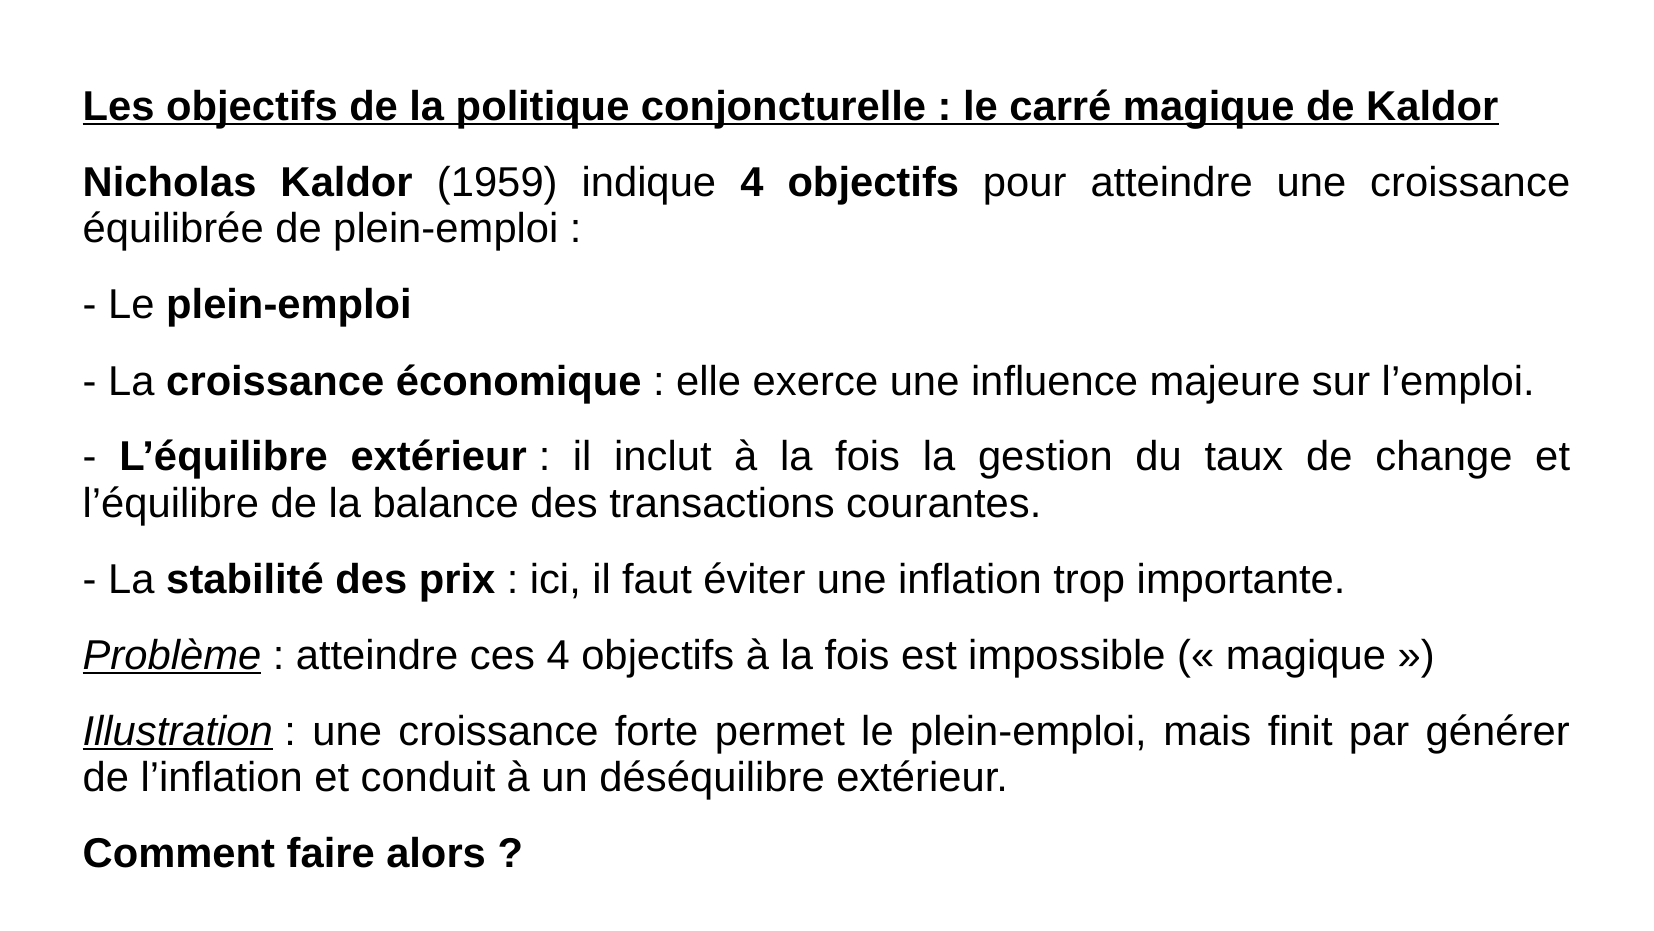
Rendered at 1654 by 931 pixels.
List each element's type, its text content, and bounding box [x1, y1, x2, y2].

list Les objectifs de la politique conjoncturelle : le carré magique de Kaldor Nicholas Kaldor (1959) indique 4 objectifs pour atteindre une croissance équilibrée de plein-emploi : - Le plein-emploi - La croissance économique : elle exerce une influence majeure sur l’emploi. - L’équilibre extérieur : il inclut à la fois la gestion du taux de change et l’équilibre de la balance des transactions courantes. - La stabilité des prix : ici, il faut éviter une inflation trop importante. Problème : atteindre ces 4 objectifs à la fois est impossible (« magique ») Illustration : une croissance forte permet le plein-emploi, mais finit par générer de l’inflation et conduit à un déséquilibre extérieur. Comment faire alors ? [82, 82, 1571, 886]
